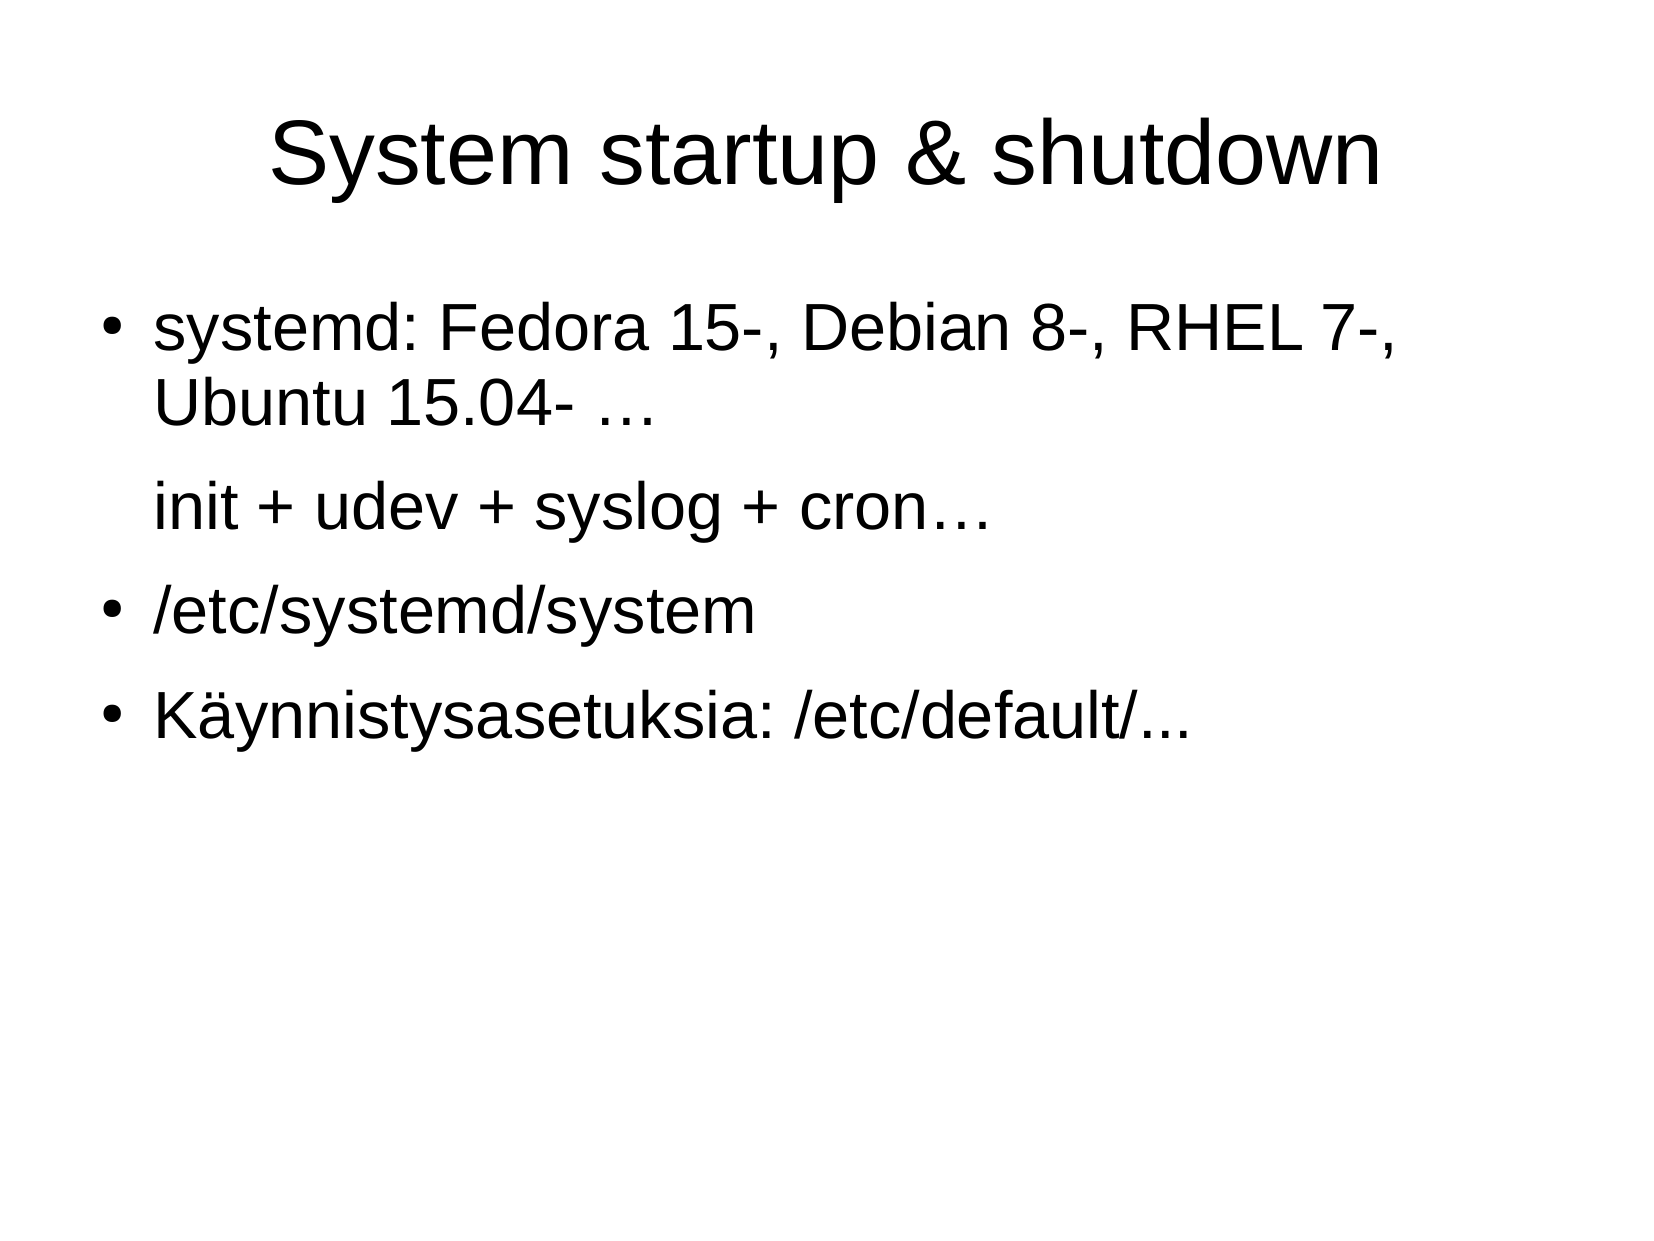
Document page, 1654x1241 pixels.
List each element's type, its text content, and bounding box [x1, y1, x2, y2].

list systemd: Fedora 15-, Debian 8-, RHEL 7-, Ubuntu 15.04- … init + udev + syslog + cron… /etc/systemd/system Käynnistysasetuksia: /etc/default/... [82, 290, 1571, 1010]
title System startup & shutdown [82, 49, 1571, 257]
